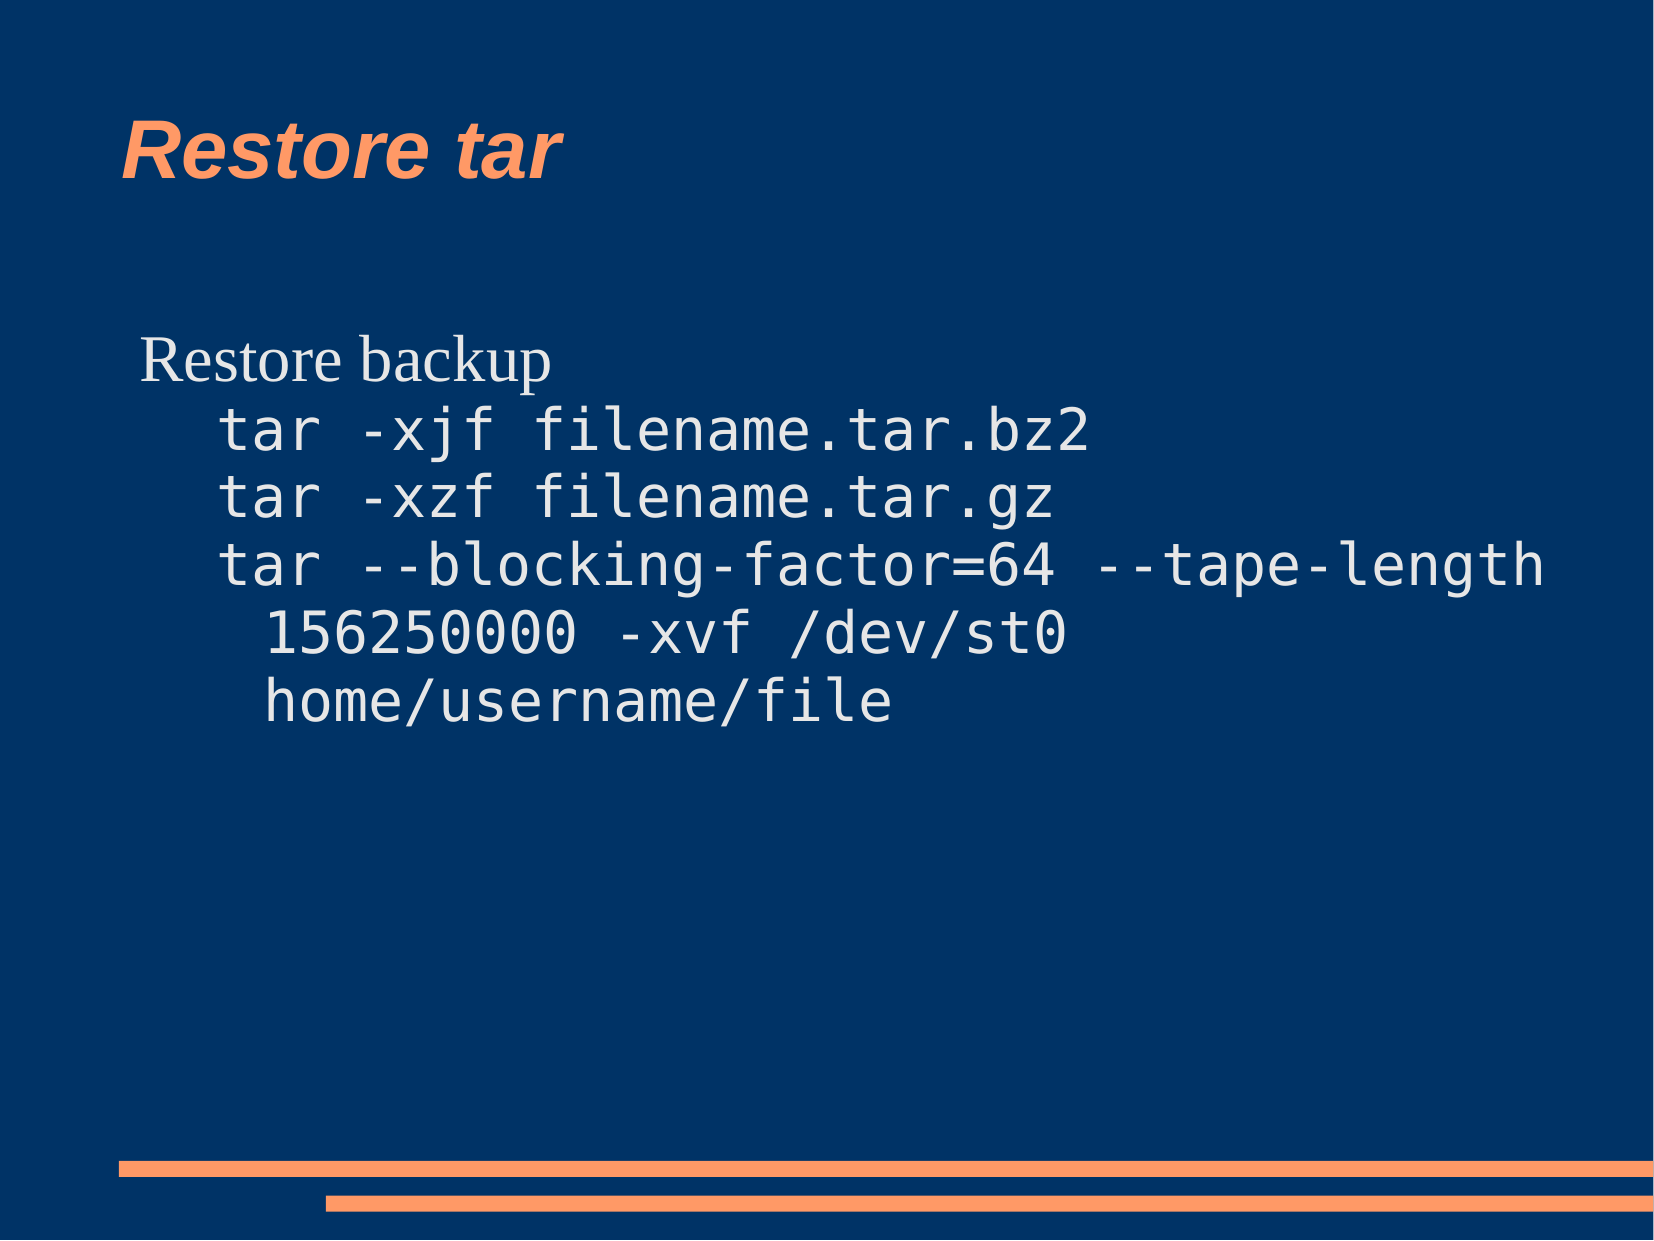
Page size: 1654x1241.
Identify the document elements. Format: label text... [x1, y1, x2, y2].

list Restore backup tar -xjf filename.tar.bz2 tar -xzf filename.tar.gz tar --blocking-factor=64 --tape-length 156250000 -xvf /dev/st0 home/username/file [121, 322, 1561, 1133]
title Restore tar [121, 46, 1534, 254]
